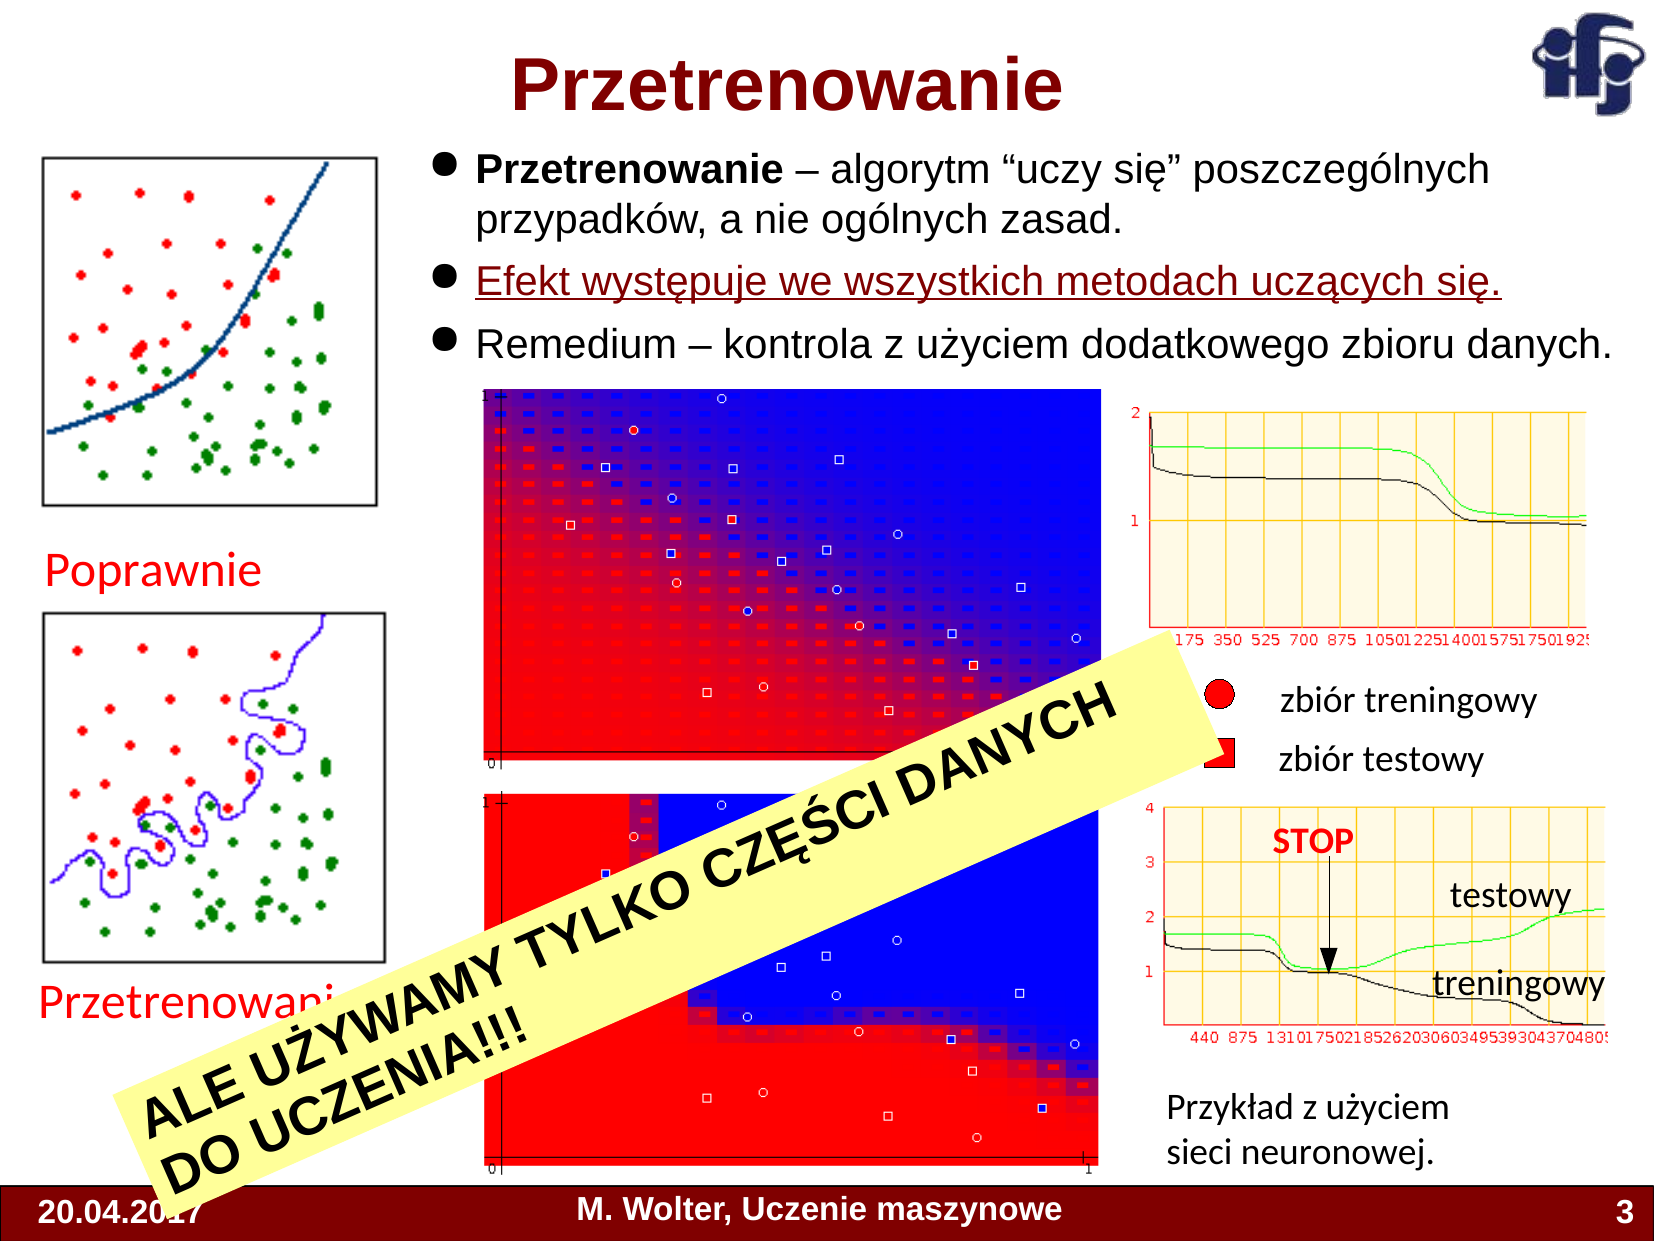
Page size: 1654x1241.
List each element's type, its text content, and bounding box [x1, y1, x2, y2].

text_box [1204, 738, 1235, 768]
list Przetrenowanie – algorytm “uczy się” poszczególnych przypadków, a nie ogólnych zasad. Efekt występuje we wszystkich metodach uczących się. Remedium – kontrola z użyciem dodatkowego zbioru danych. [413, 133, 1654, 479]
text_box Przykład z użyciem sieci neuronowej. [1151, 1074, 1541, 1180]
text_box Poprawnie [29, 528, 369, 604]
chart [18, 120, 462, 1032]
picture [482, 810, 1099, 1176]
text_box zbiór testowy [1263, 726, 1546, 787]
picture [1135, 803, 1608, 1048]
picture [1525, 0, 1654, 129]
picture [478, 389, 1589, 774]
text_box STOP [1257, 809, 1400, 869]
text_box ALE UŻYWAMY TYLKO CZĘŚCI DANYCH DO UCZENIA!!! [112, 629, 1225, 1220]
text_box zbiór treningowy [1265, 667, 1611, 728]
text_box treningowy [1417, 950, 1654, 1011]
title Przetrenowanie [496, 23, 1613, 133]
text_box [1204, 679, 1235, 709]
text_box Przetrenowanie [23, 960, 376, 1037]
text_box testowy [1435, 862, 1613, 923]
picture [482, 791, 800, 931]
